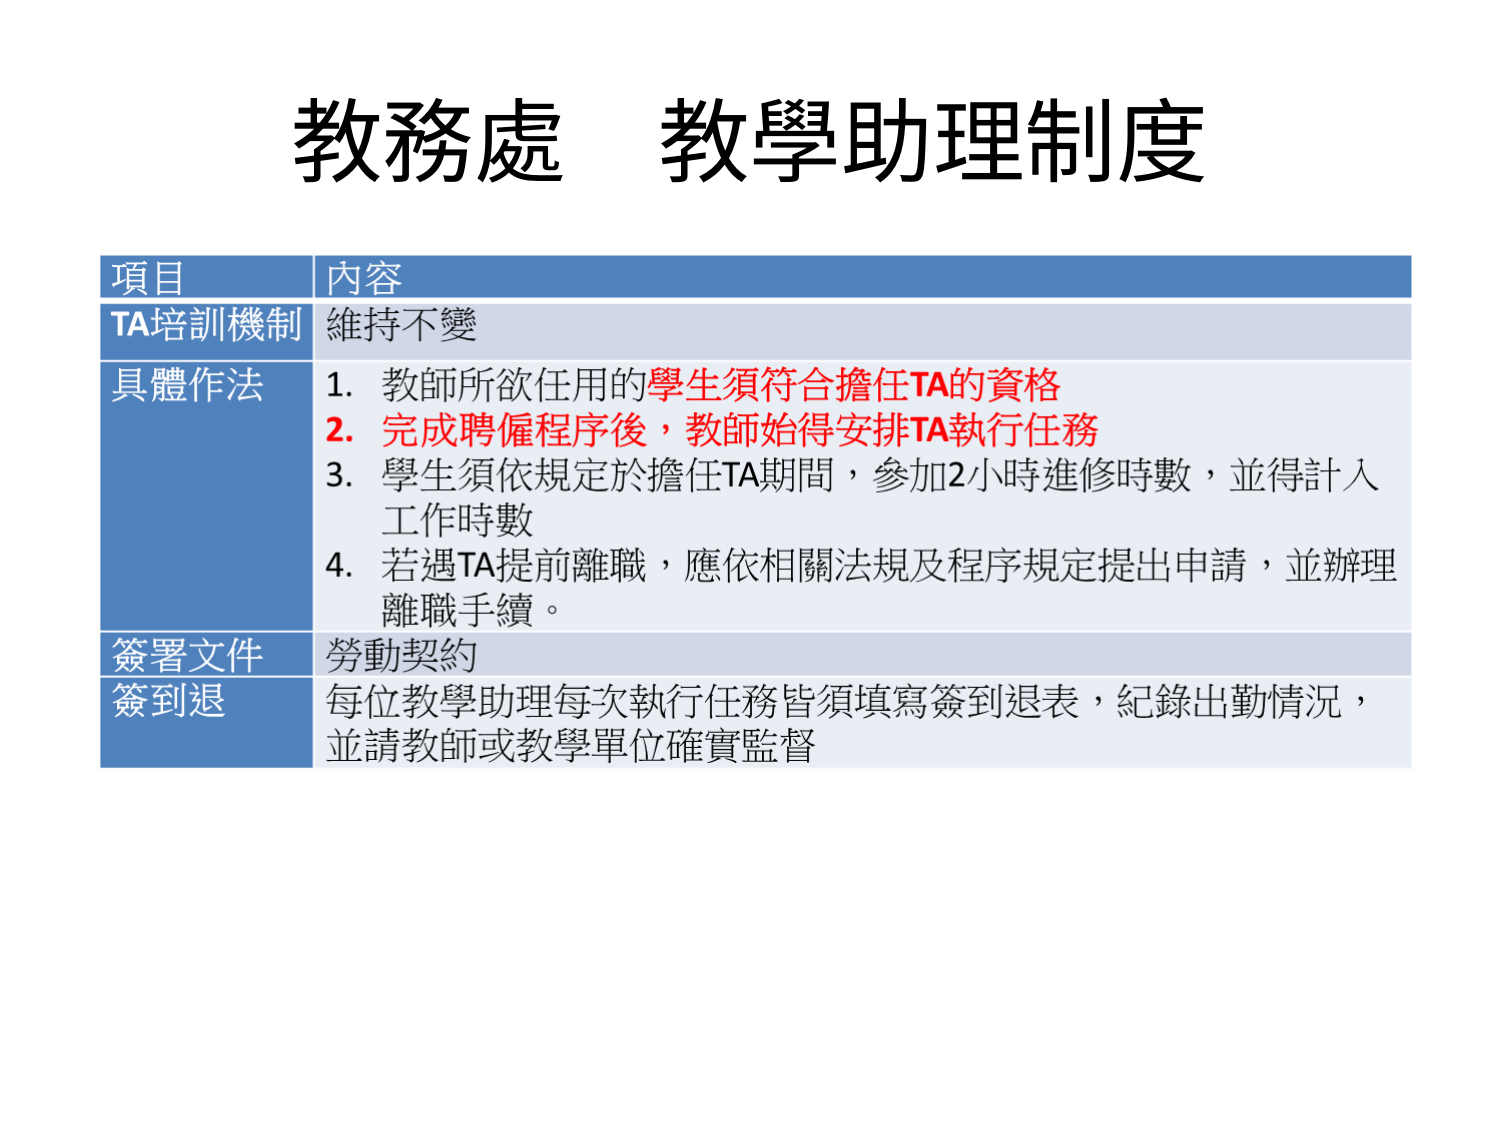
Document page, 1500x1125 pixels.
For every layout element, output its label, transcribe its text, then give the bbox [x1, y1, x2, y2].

title 教務處 教學助理制度 [75, 45, 1426, 233]
picture [99, 242, 1413, 791]
